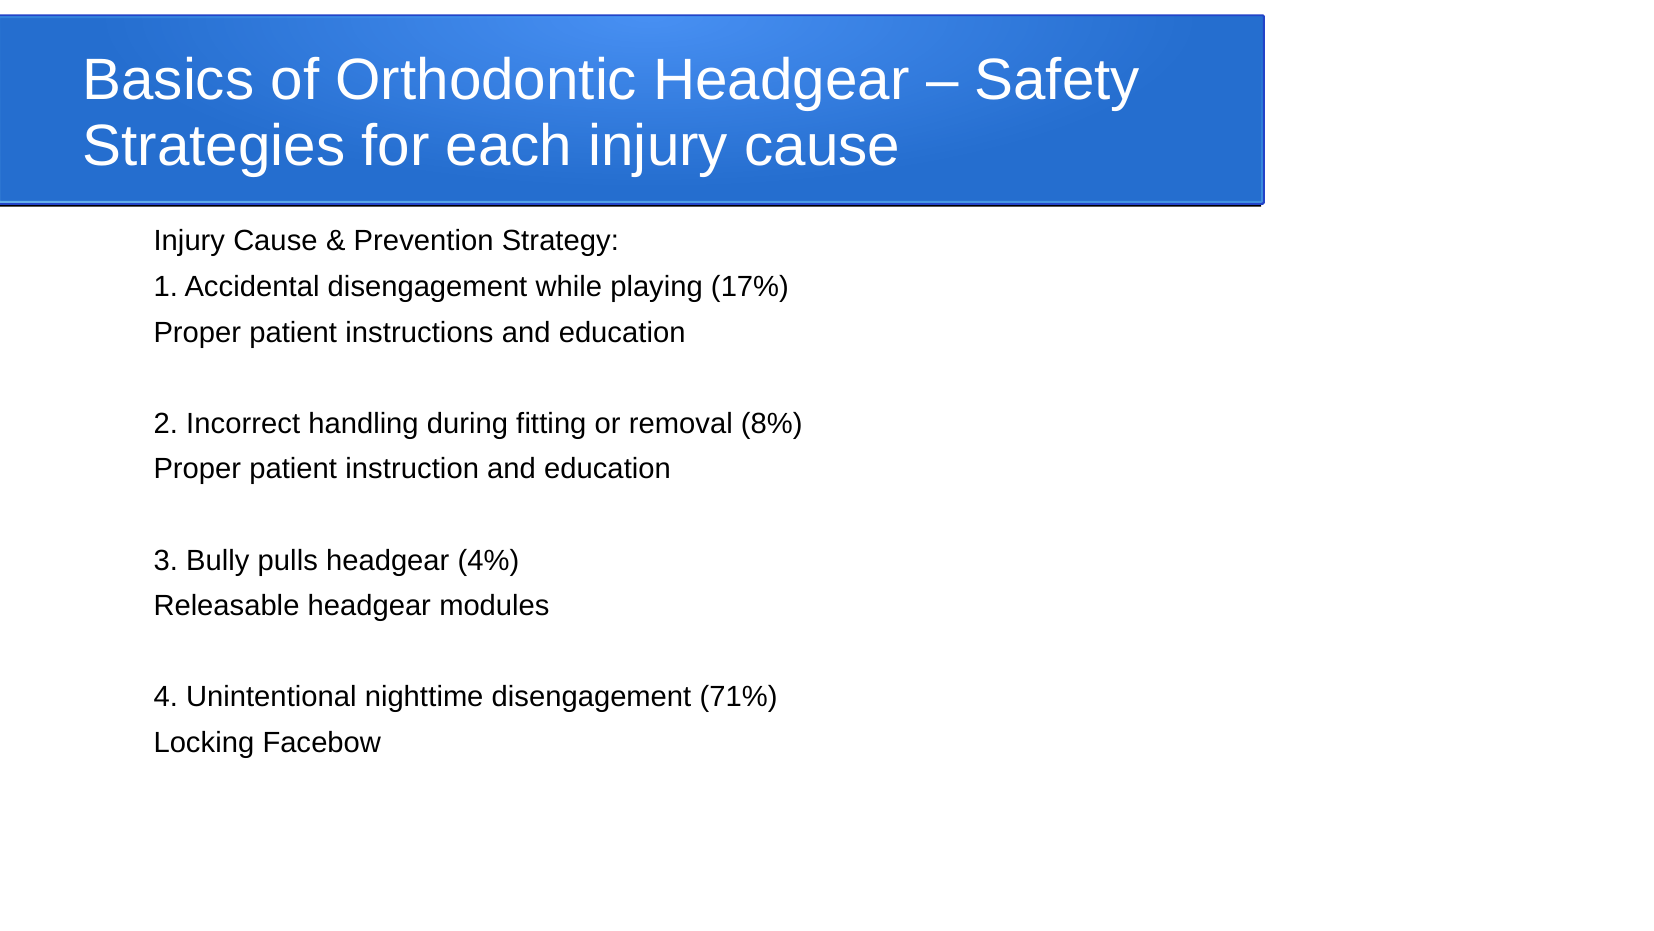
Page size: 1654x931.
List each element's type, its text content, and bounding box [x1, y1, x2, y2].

list Injury Cause & Prevention Strategy: 1. Accidental disengagement while playing (17%) Proper patient instructions and education 2. Incorrect handling during fitting or removal (8%) Proper patient instruction and education 3. Bully pulls headgear (4%) Releasable headgear modules 4. Unintentional nighttime disengagement (71%) Locking Facebow [82, 224, 1571, 764]
title Basics of Orthodontic Headgear – Safety Strategies for each injury cause [82, 35, 1235, 189]
